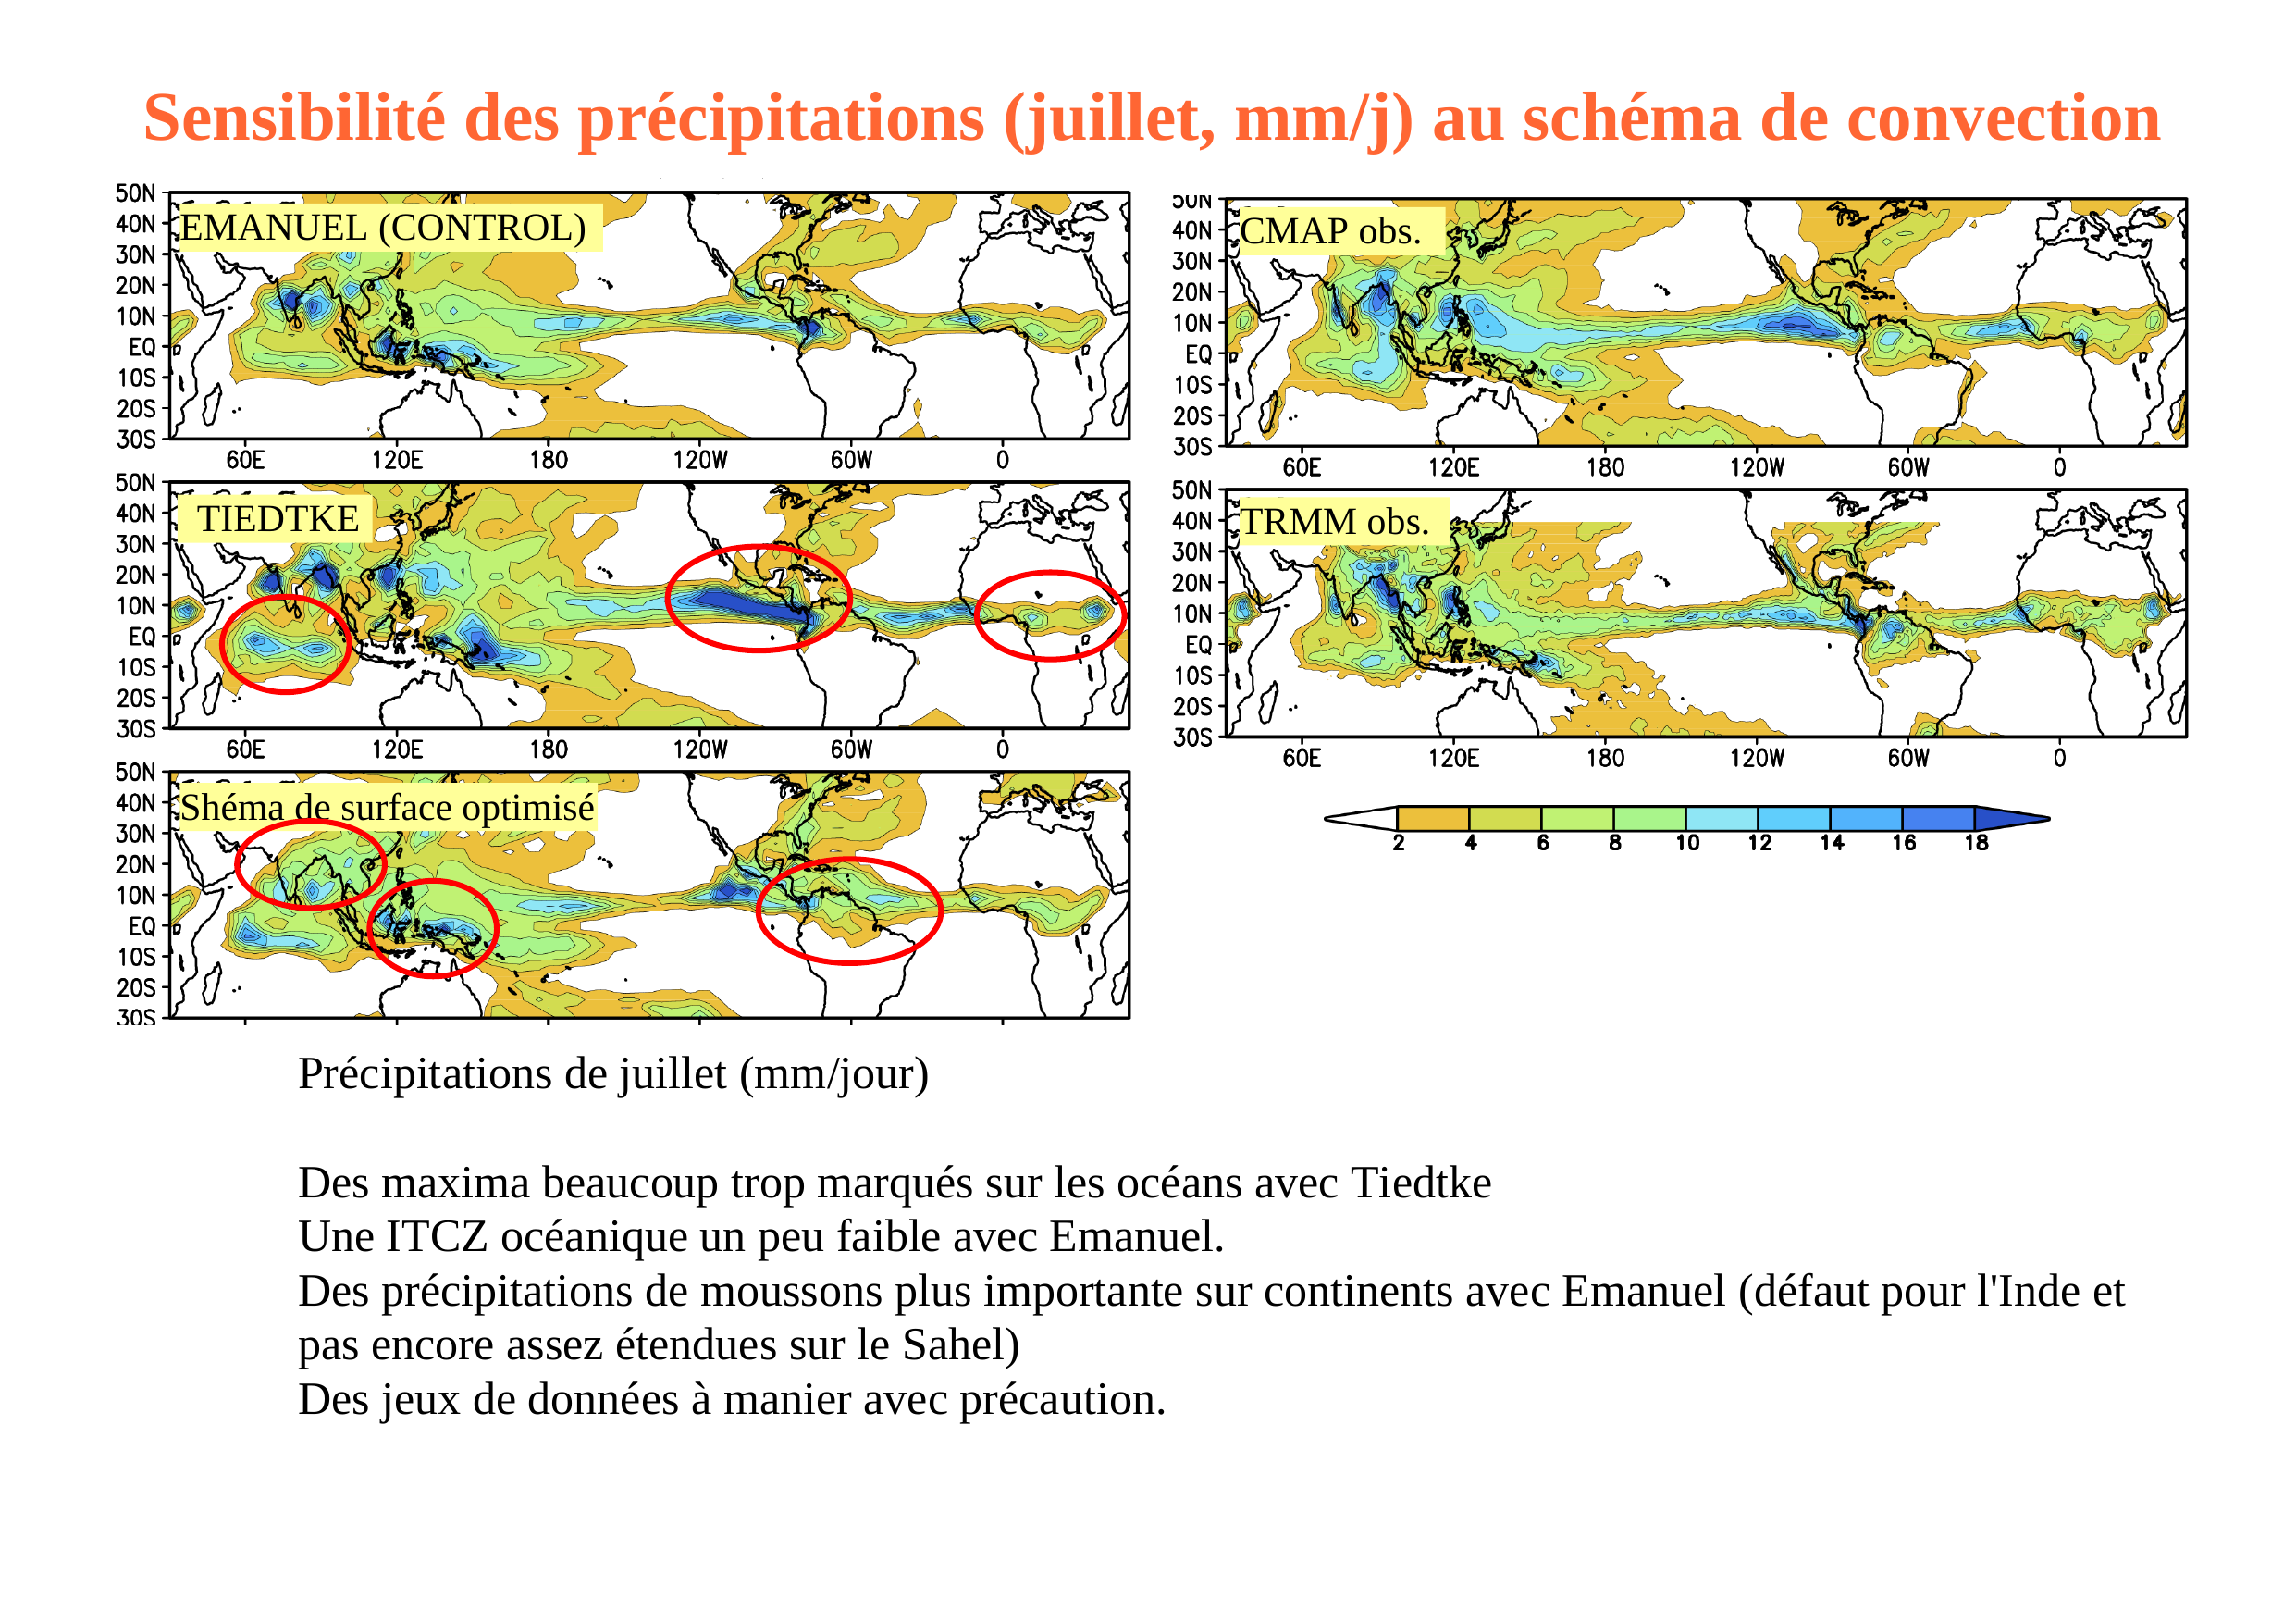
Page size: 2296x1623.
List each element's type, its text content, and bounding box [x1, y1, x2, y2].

text_box TRMM obs. [1240, 497, 1450, 546]
picture [93, 289, 2208, 1025]
text_box Précipitations de juillet (mm/jour) Des maxima beaucoup trop marqués sur les océans avec Tiedtke Une ITCZ océanique un peu faible avec Emanuel. Des précipitations de moussons plus importante sur continents avec Emanuel (défaut pour l'Inde et pas encore assez étendues sur le Sahel) Des jeux de données à manier avec précaution. [298, 1045, 2129, 1517]
text_box TIEDTKE [177, 494, 373, 543]
text_box Shéma de surface optimisé [179, 783, 599, 832]
text_box Sensibilité des précipitations (juillet, mm/j) au schéma de convection [66, 67, 2241, 289]
text_box Shéma de surface optimisé [271, 824, 351, 832]
